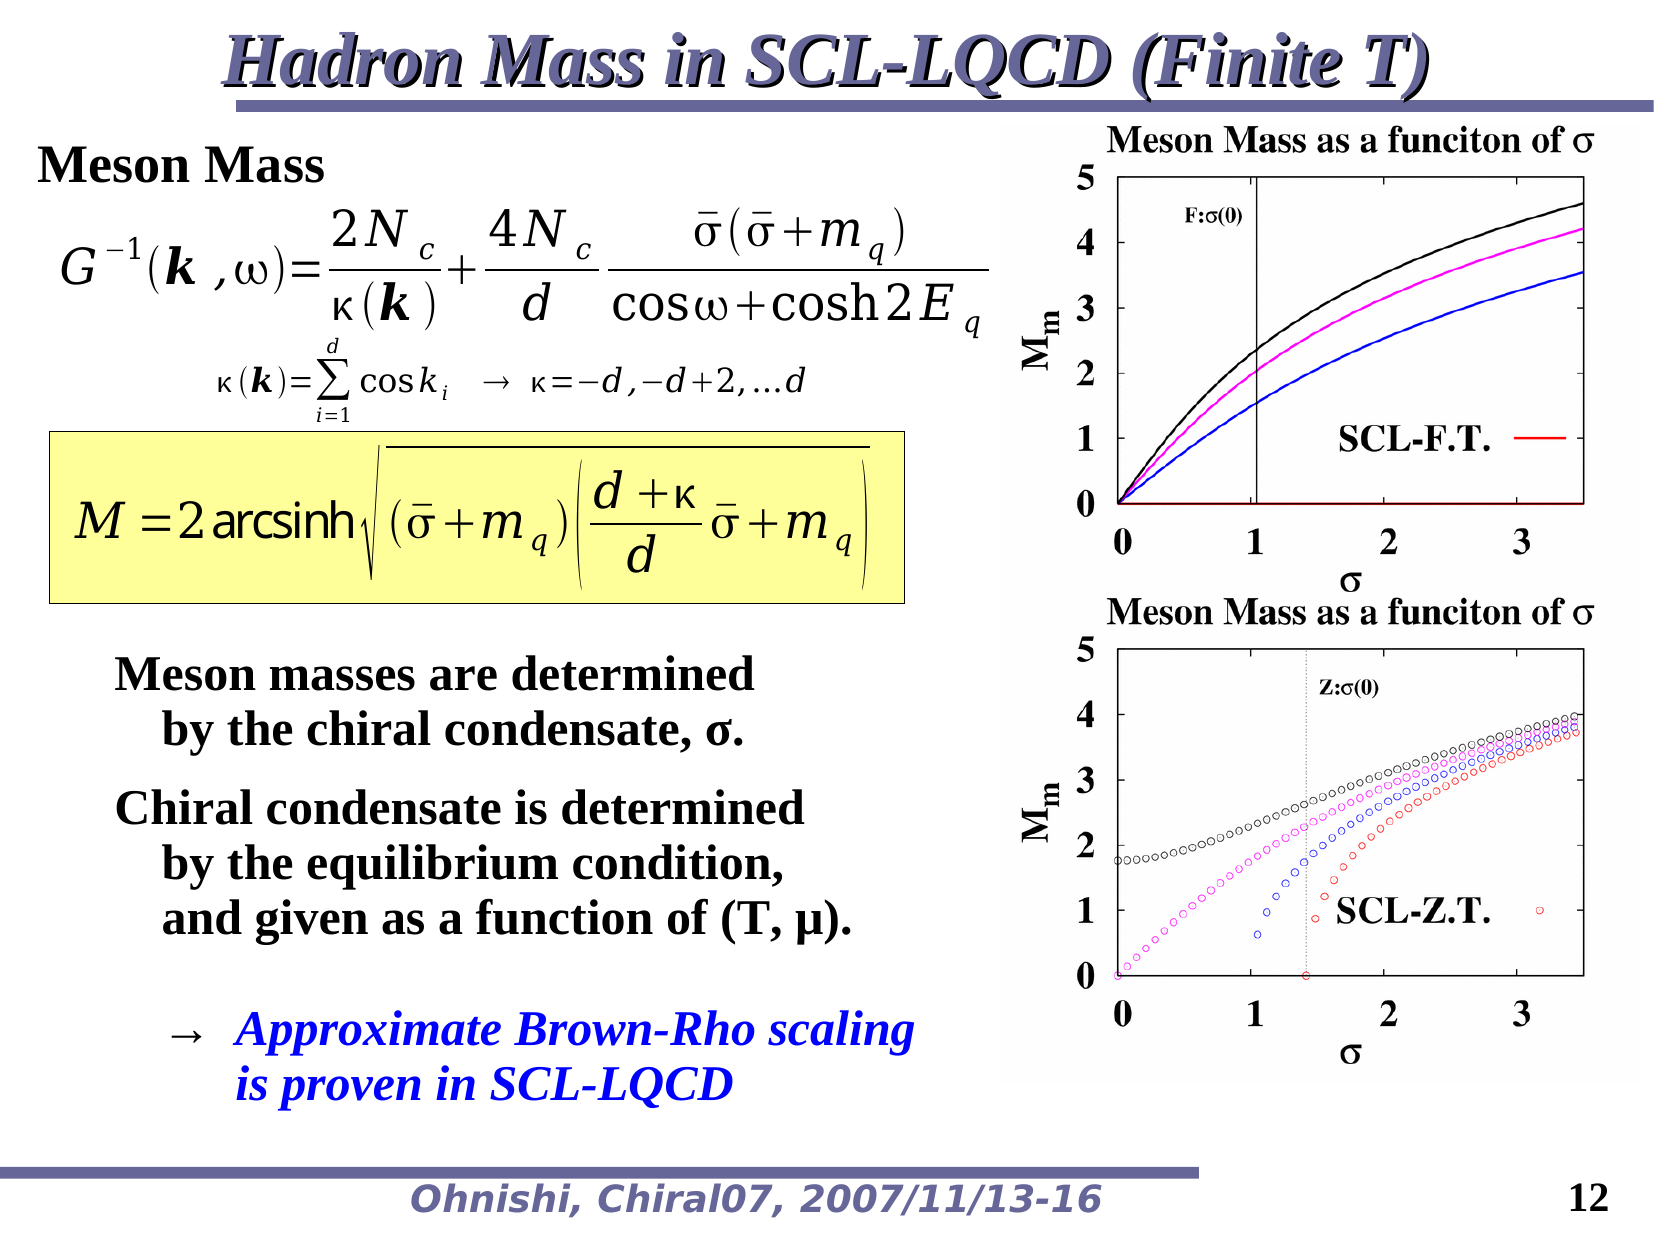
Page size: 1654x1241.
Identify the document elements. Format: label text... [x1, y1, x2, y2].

list Meson Mass Meson masses are determined by the chiral condensate, σ. Chiral condensate is determined by the equilibrium condition, and given as a function of (T, μ). → Approximate Brown-Rho scaling is proven in SCL-LQCD [19, 133, 1603, 1147]
title Hadron Mass in SCL-LQCD (Finite T) [0, 0, 1654, 119]
chart [69, 443, 879, 592]
chart [53, 199, 998, 427]
text_box [49, 431, 905, 604]
picture [1001, 124, 1639, 1084]
